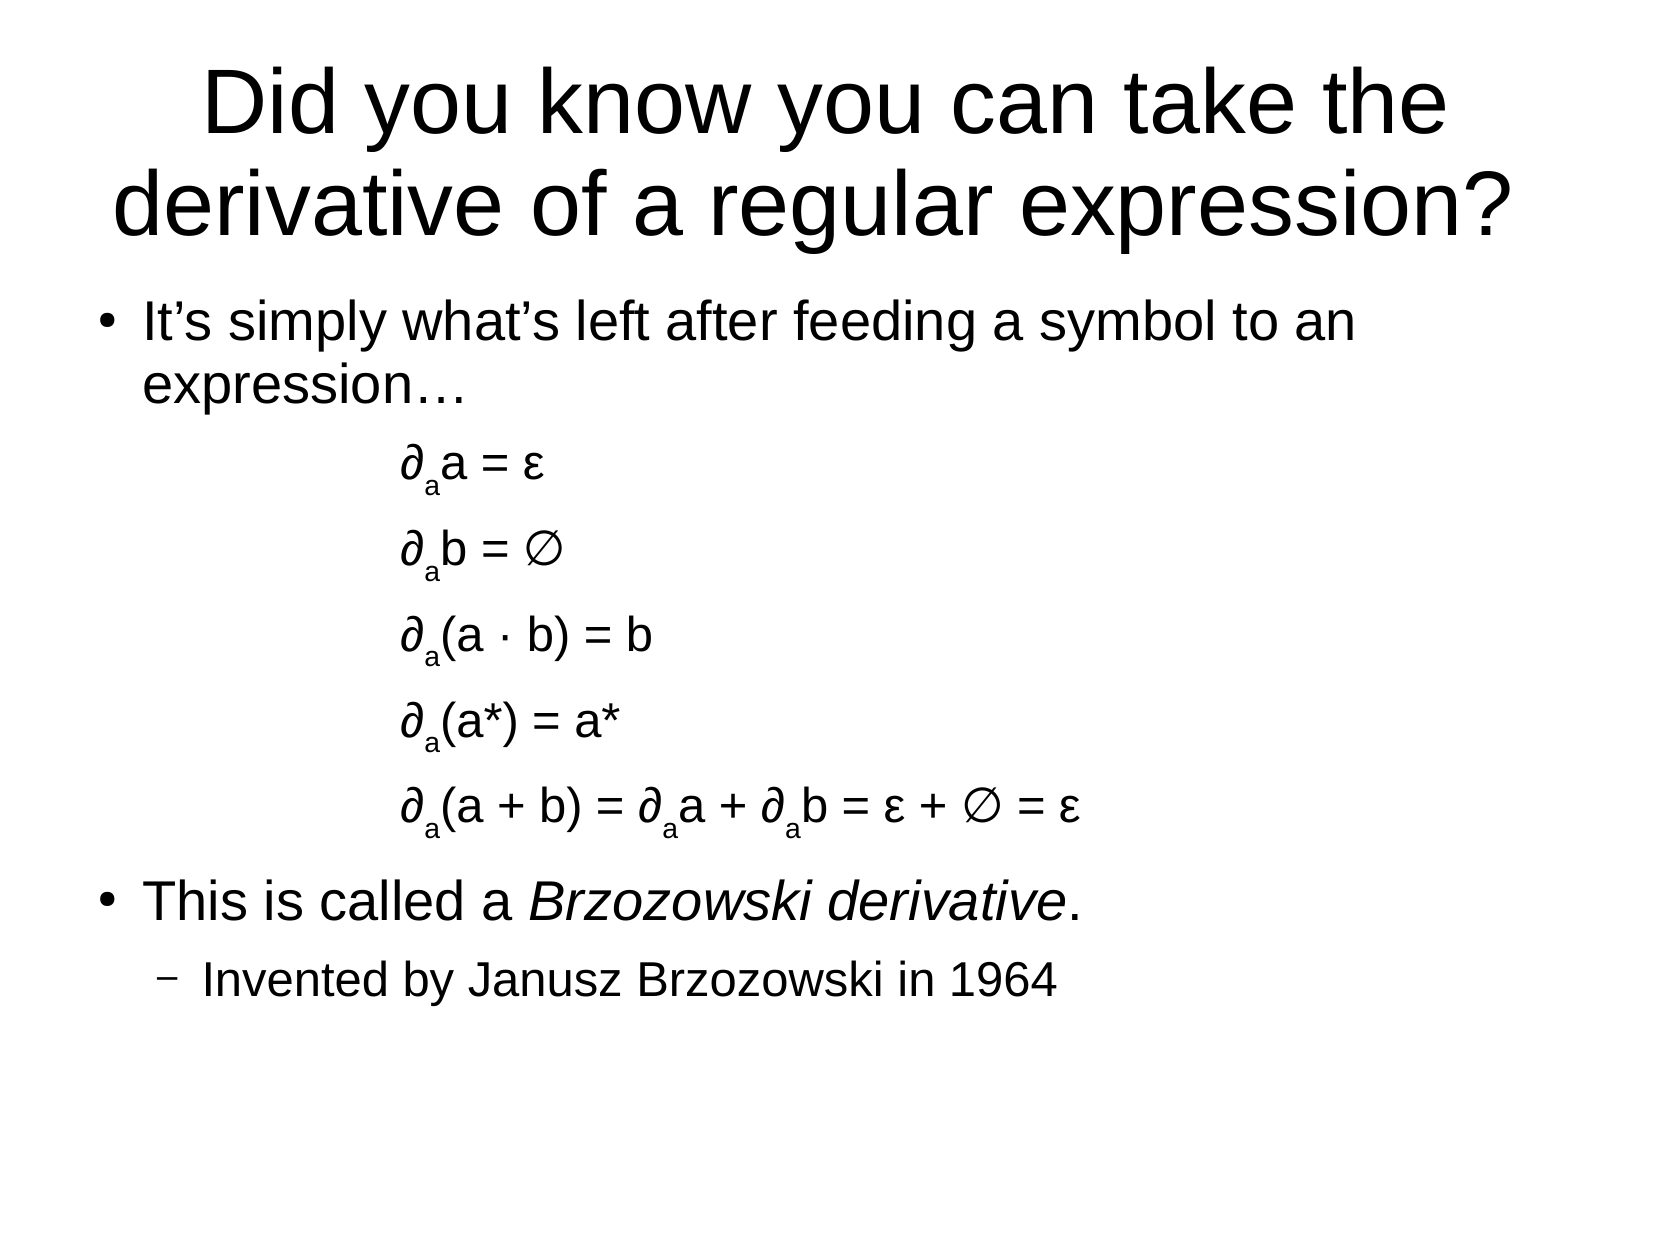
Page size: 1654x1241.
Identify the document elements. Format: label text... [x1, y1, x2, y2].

title Did you know you can take the derivative of a regular expression? [82, 49, 1571, 257]
list It’s simply what’s left after feeding a symbol to an expression… ∂aa = ε ∂ab = ∅ ∂a(a · b) = b ∂a(a*) = a* ∂a(a + b) = ∂aa + ∂ab = ε + ∅ = ε This is called a Brzozowski derivative. Invented by Janusz Brzozowski in 1964 [82, 290, 1571, 1010]
